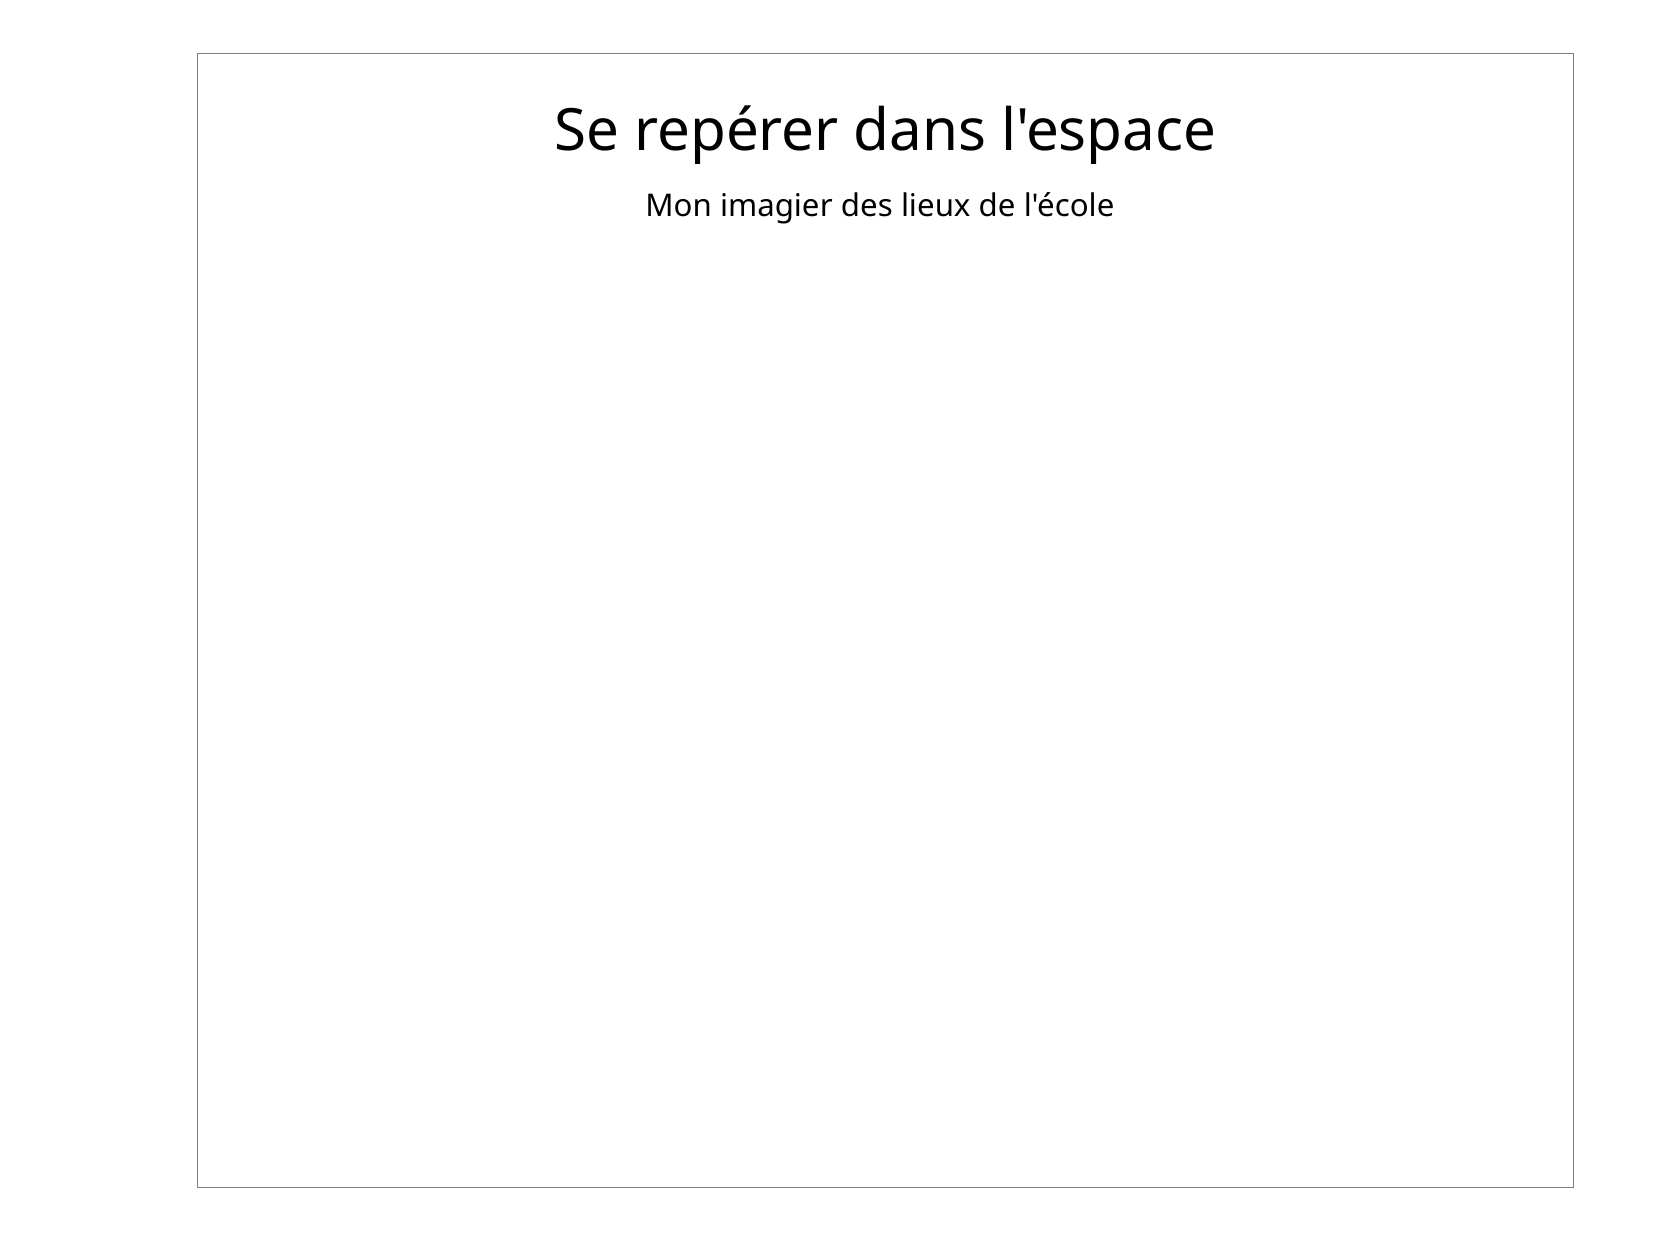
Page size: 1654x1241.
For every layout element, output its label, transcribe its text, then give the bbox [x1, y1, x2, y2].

text_box Se repérer dans l'espace [560, 81, 1211, 188]
text_box Mon imagier des lieux de l'école [602, 164, 1170, 300]
